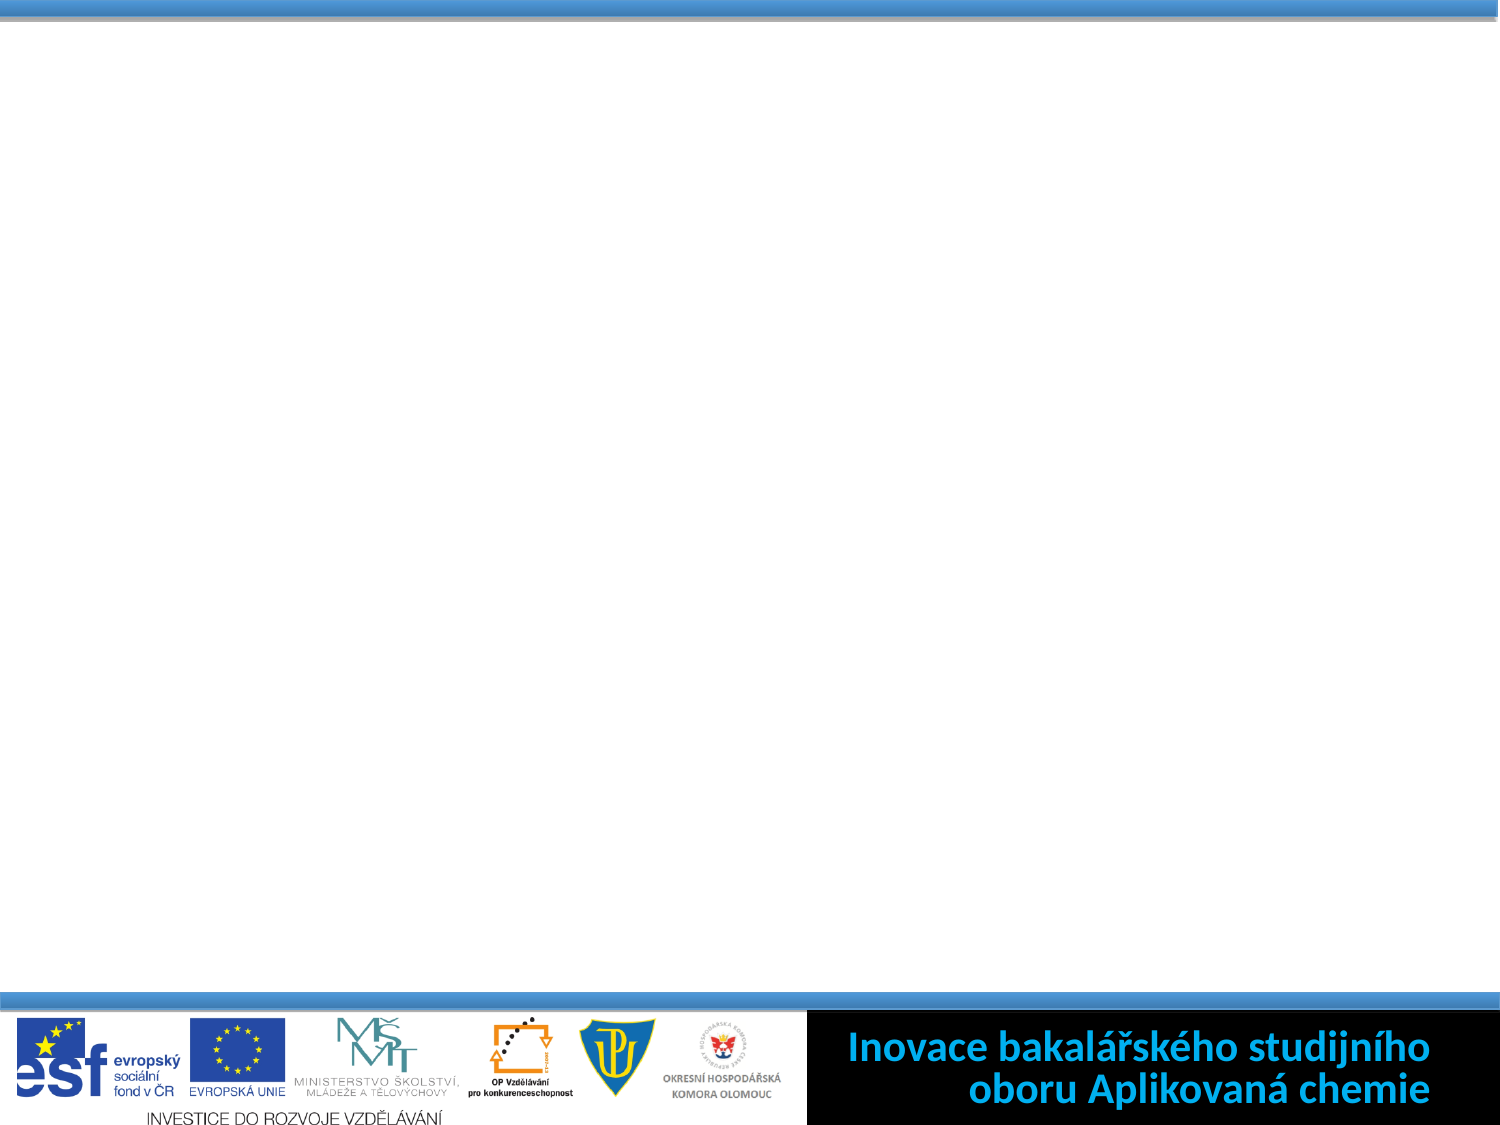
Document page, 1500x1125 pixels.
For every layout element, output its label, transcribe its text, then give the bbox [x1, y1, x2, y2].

text_box Inovace bakalářského studijního oboru Aplikovaná chemie [832, 1009, 1500, 1125]
picture [17, 1017, 786, 1125]
text_box [0, 0, 1497, 16]
text_box [0, 992, 1500, 1125]
